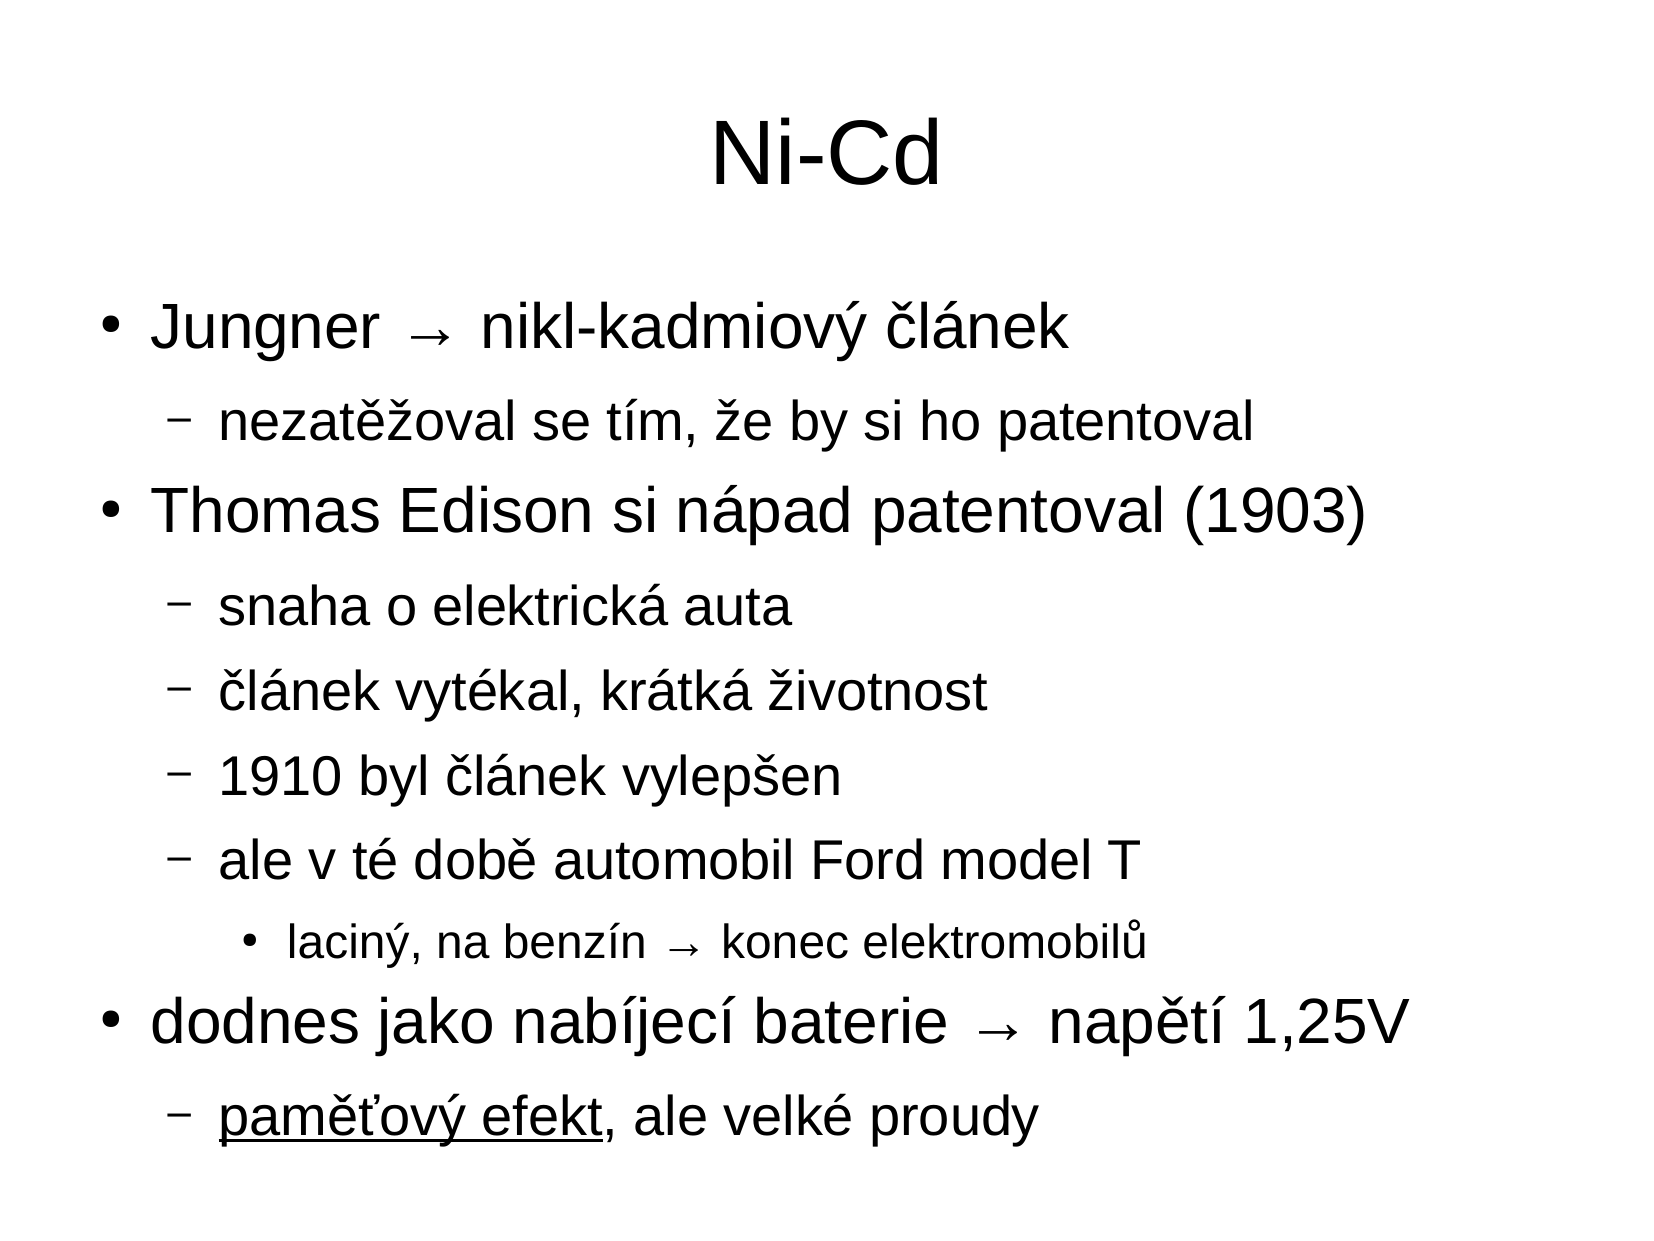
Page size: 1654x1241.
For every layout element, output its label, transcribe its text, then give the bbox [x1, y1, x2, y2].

list Jungner → nikl-kadmiový článek nezatěžoval se tím, že by si ho patentoval Thomas Edison si nápad patentoval (1903) snaha o elektrická auta článek vytékal, krátká životnost 1910 byl článek vylepšen ale v té době automobil Ford model T laciný, na benzín → konec elektromobilů dodnes jako nabíjecí baterie → napětí 1,25V paměťový efekt, ale velké proudy [82, 290, 1538, 1158]
title Ni-Cd [82, 49, 1571, 257]
